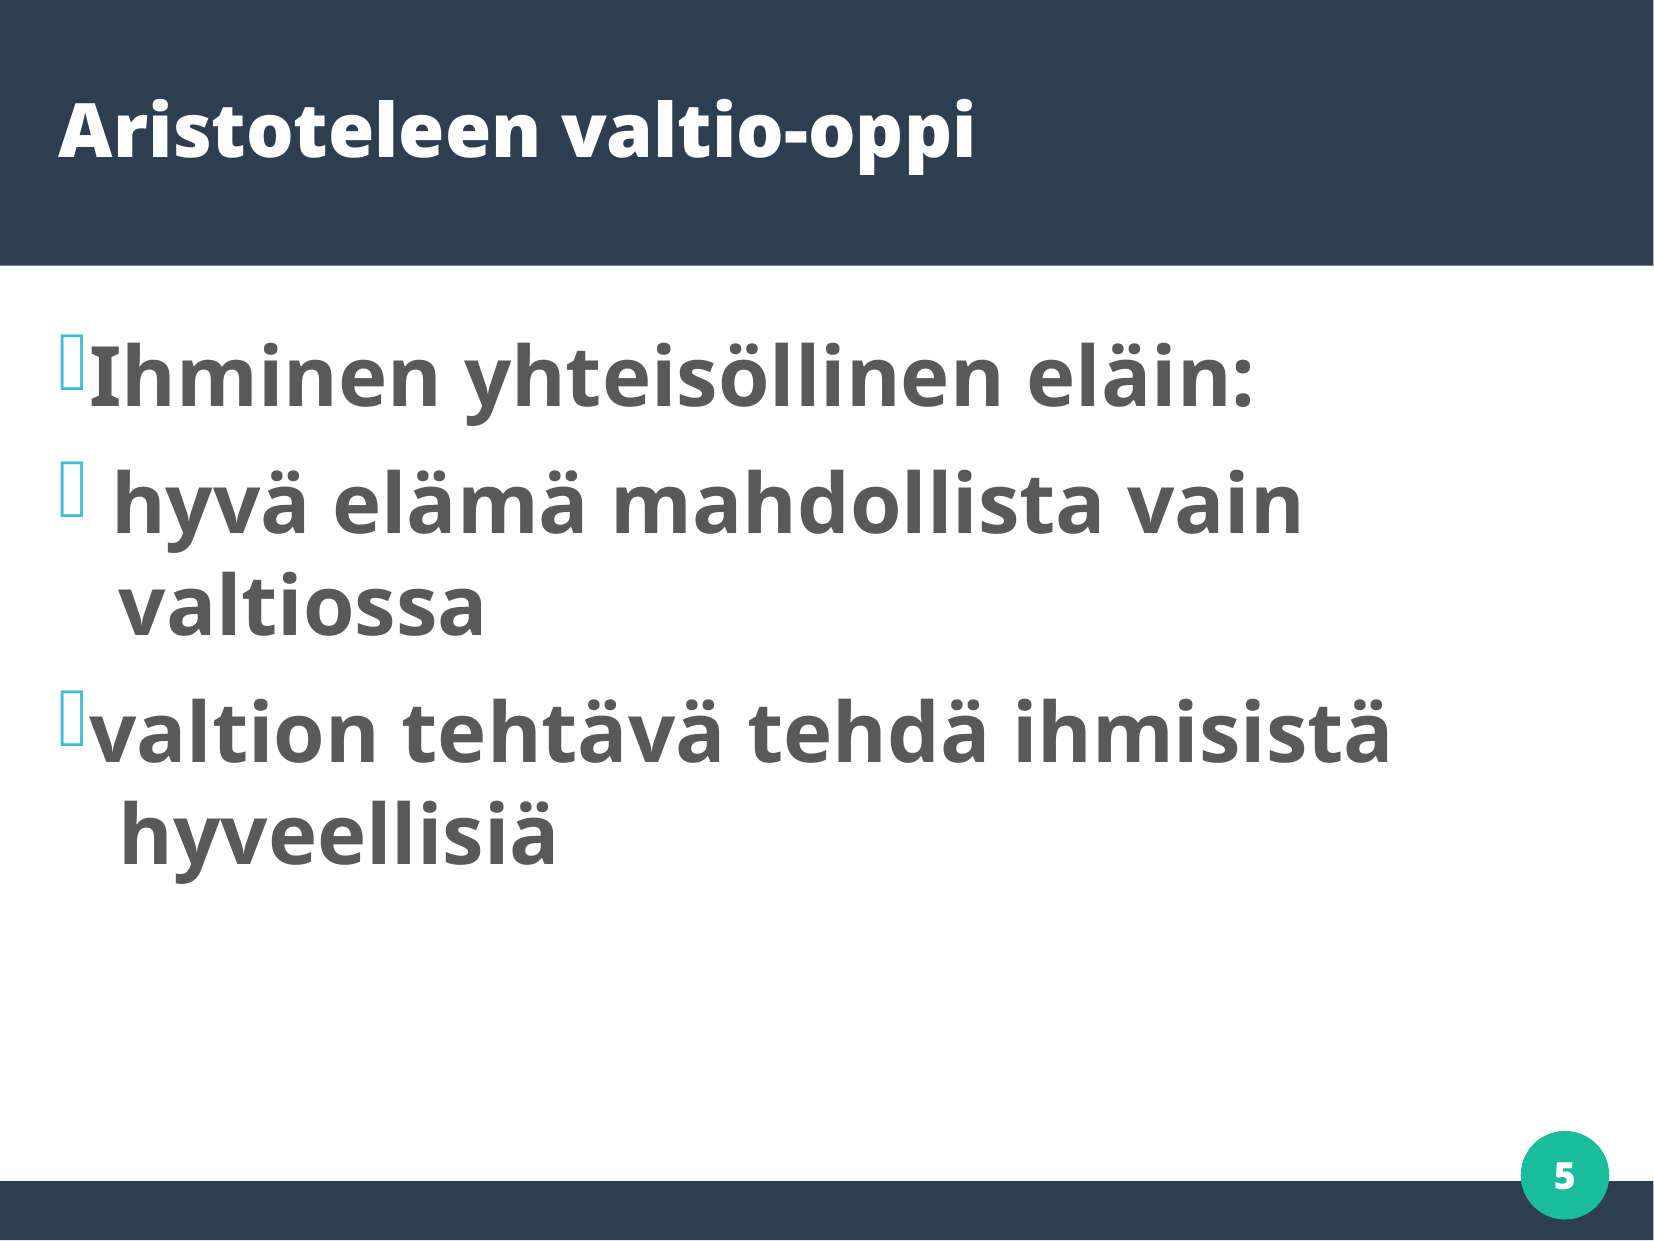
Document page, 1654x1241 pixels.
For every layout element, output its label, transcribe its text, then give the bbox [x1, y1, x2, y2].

title Aristoteleen valtio-oppi [59, 49, 1595, 207]
list Ihminen yhteisöllinen eläin: hyvä elämä mahdollista vain valtiossa valtion tehtävä tehdä ihmisistä hyveellisiä [59, 324, 1595, 1152]
